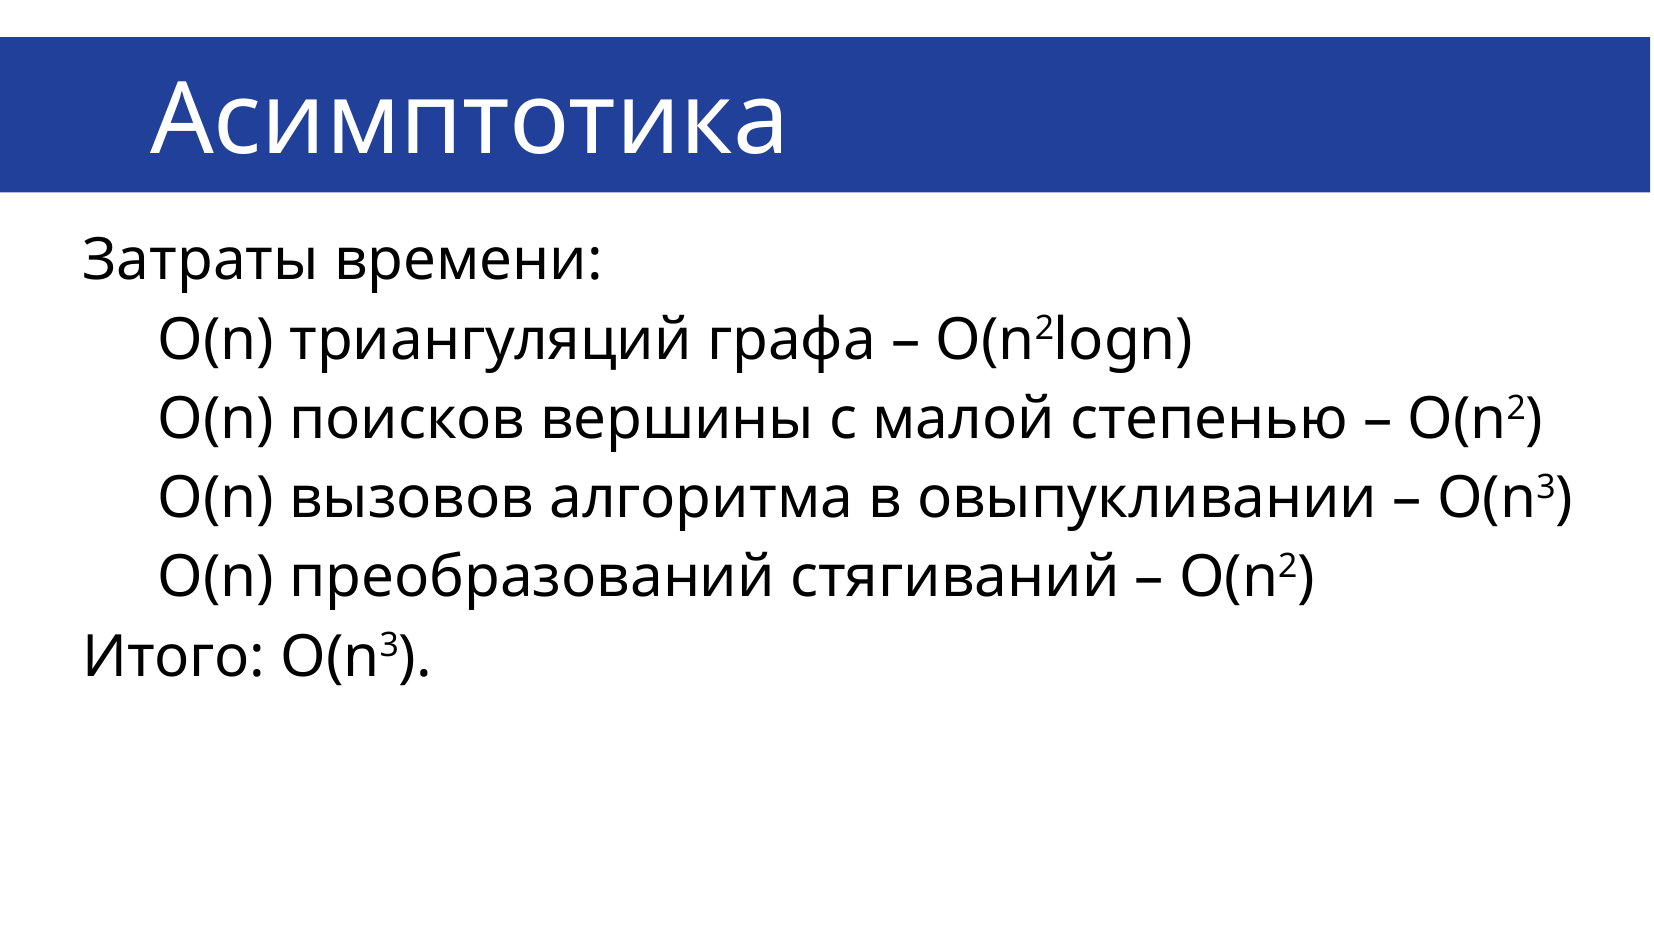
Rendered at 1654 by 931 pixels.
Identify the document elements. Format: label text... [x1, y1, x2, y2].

title Асимптотика [0, 37, 1651, 193]
subtitle Затраты времени: O(n) триангуляций графа – O(n2logn) O(n) поисков вершины с малой степенью – O(n2) O(n) вызовов алгоритма в овыпукливании – O(n3) O(n) преобразований стягиваний – O(n2) Итого: O(n3). [82, 217, 1576, 773]
